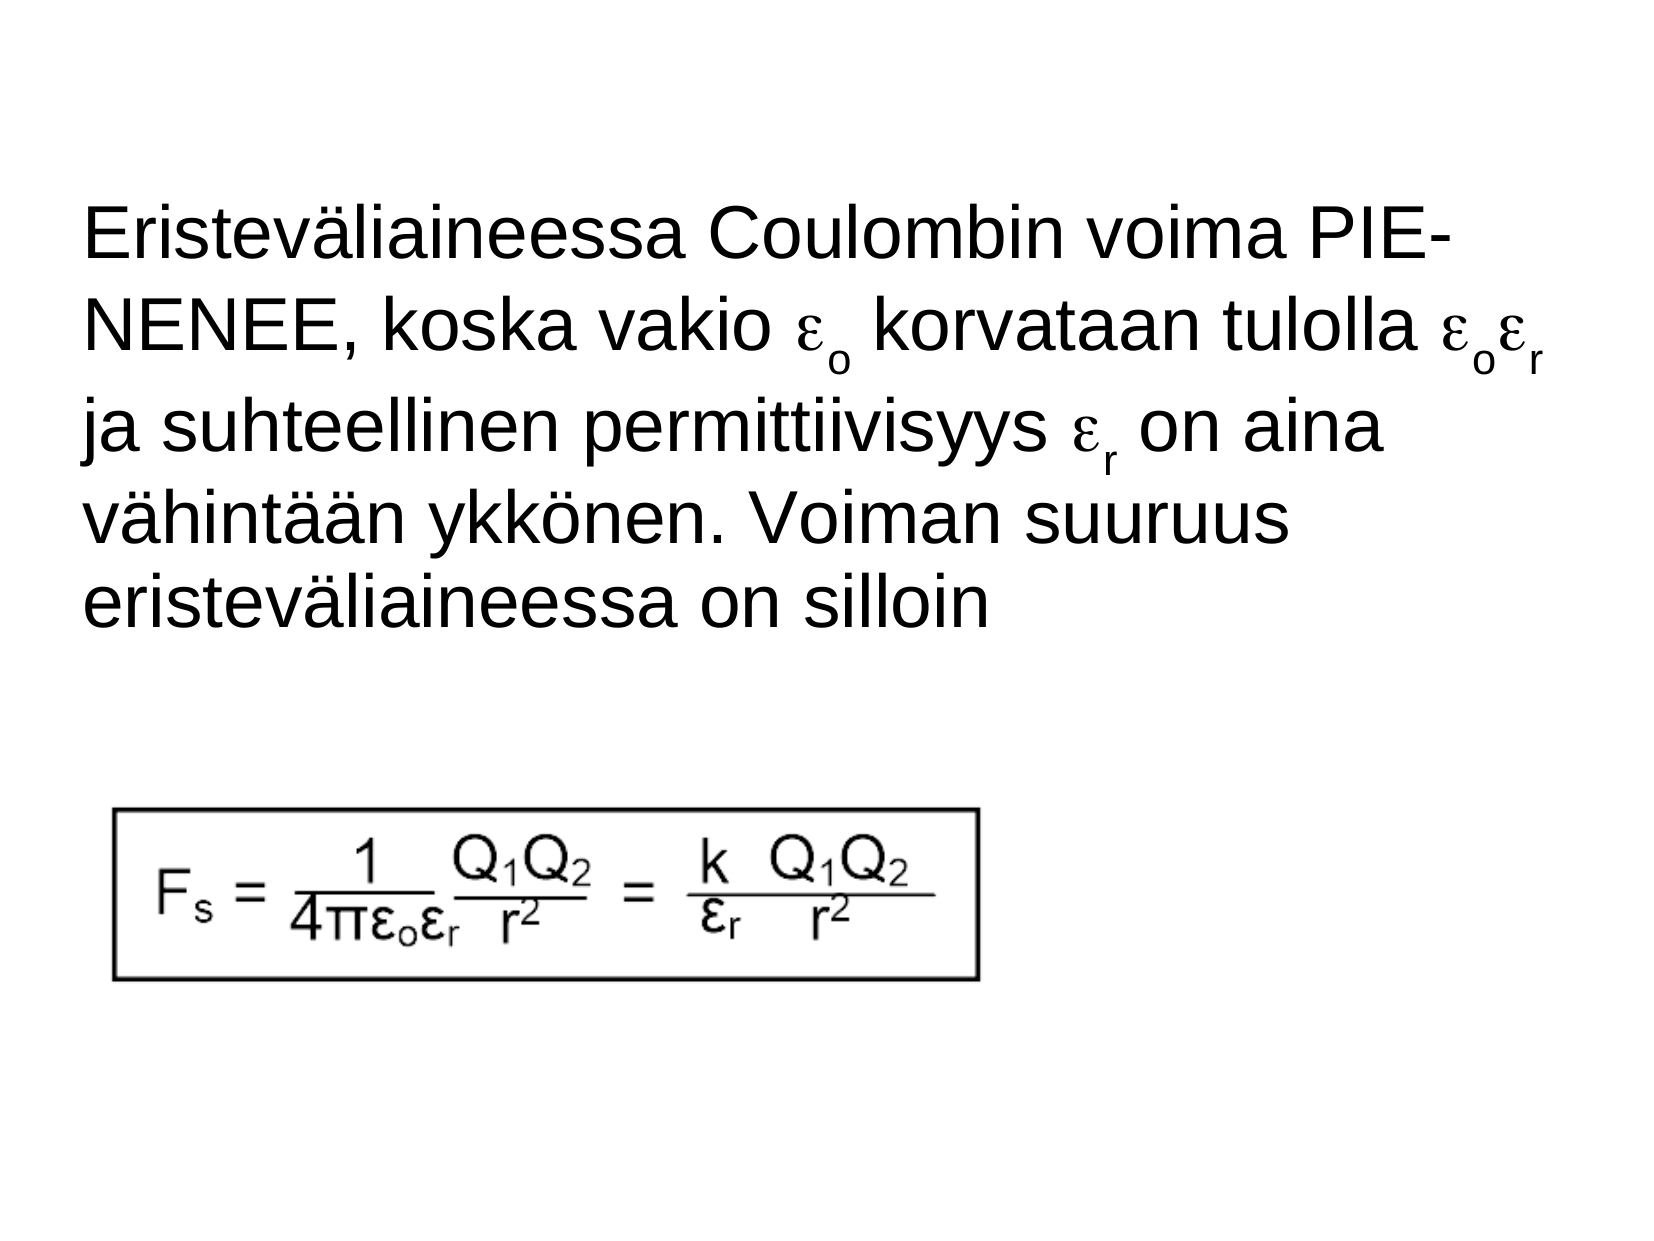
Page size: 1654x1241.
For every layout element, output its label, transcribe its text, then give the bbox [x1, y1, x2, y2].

text_box Eristeväliaineessa Coulombin voima PIE-NENEE, koska vakio o korvataan tulolla or ja suhteellinen permittiivisyys r on aina vähintään ykkönen. Voiman suuruus eristeväliaineessa on silloin [67, 178, 1616, 665]
picture [86, 721, 1016, 1028]
